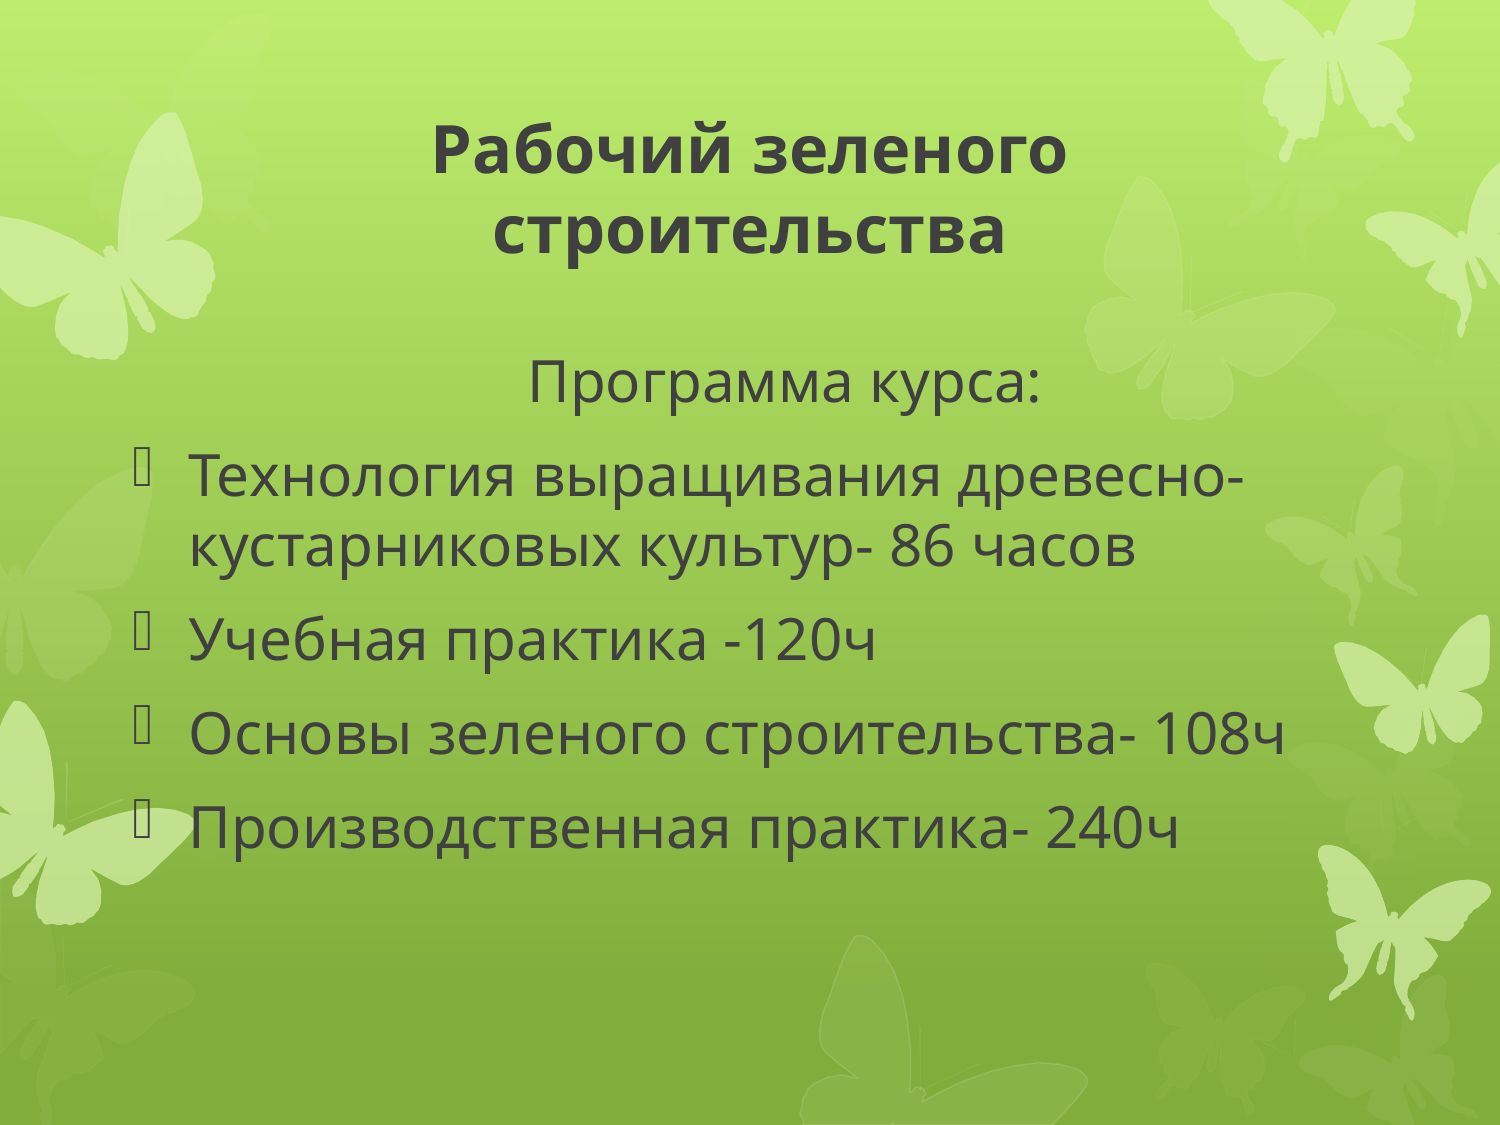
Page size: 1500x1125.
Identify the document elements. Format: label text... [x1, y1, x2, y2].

list Программа курса: Технология выращивания древесно-кустарниковых культур- 86 часов Учебная практика -120ч Основы зеленого строительства- 108ч Производственная практика- 240ч [117, 296, 1454, 973]
title Рабочий зеленого строительства [165, 110, 1335, 263]
